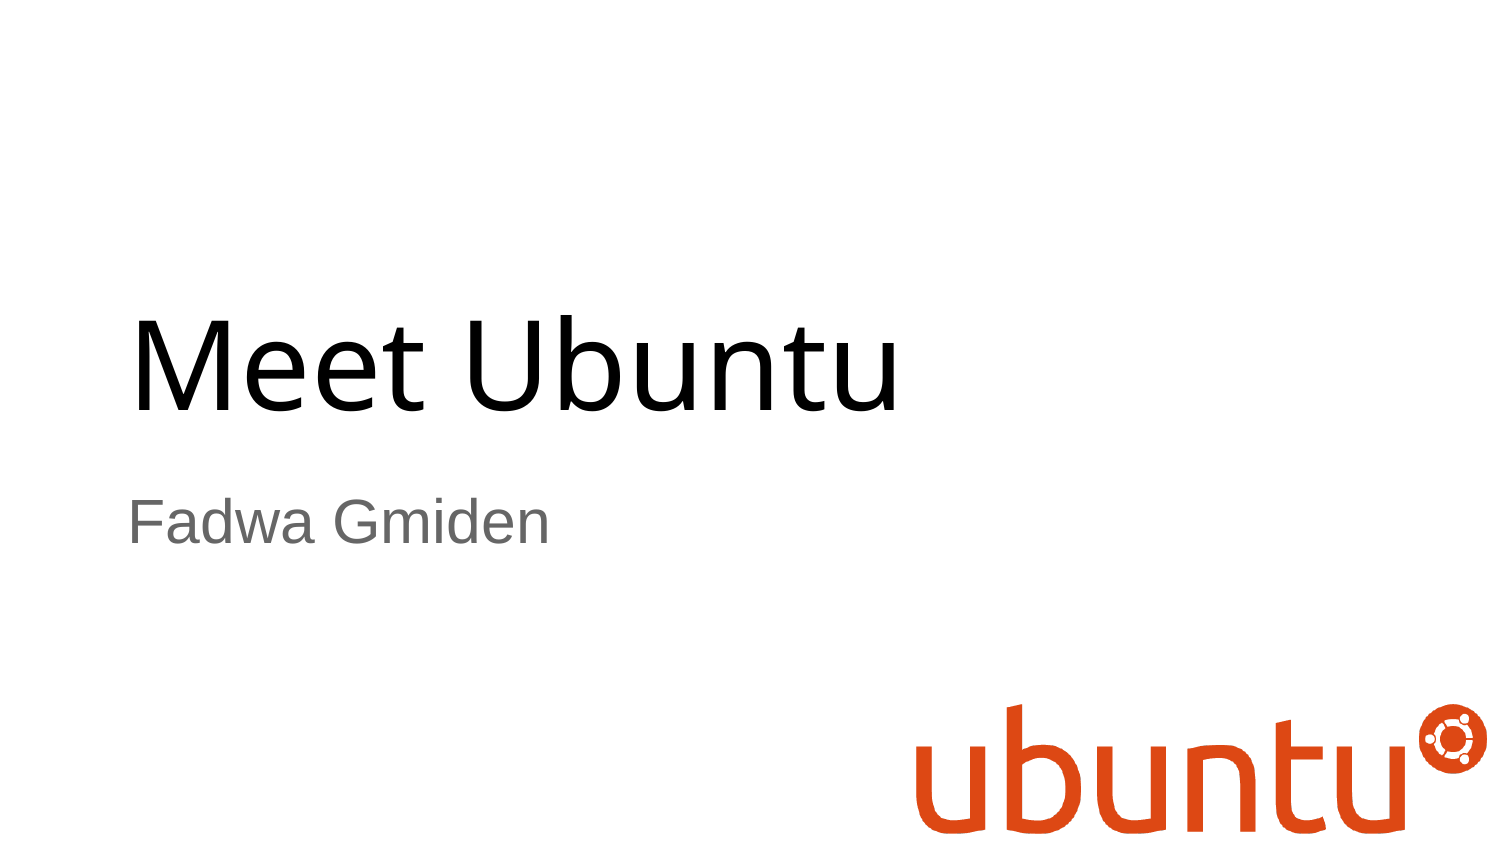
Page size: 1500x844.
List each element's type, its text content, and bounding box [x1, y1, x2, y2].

title Meet Ubuntu [112, 259, 1388, 450]
picture [916, 704, 1487, 834]
subtitle Fadwa Gmiden [112, 465, 1388, 595]
